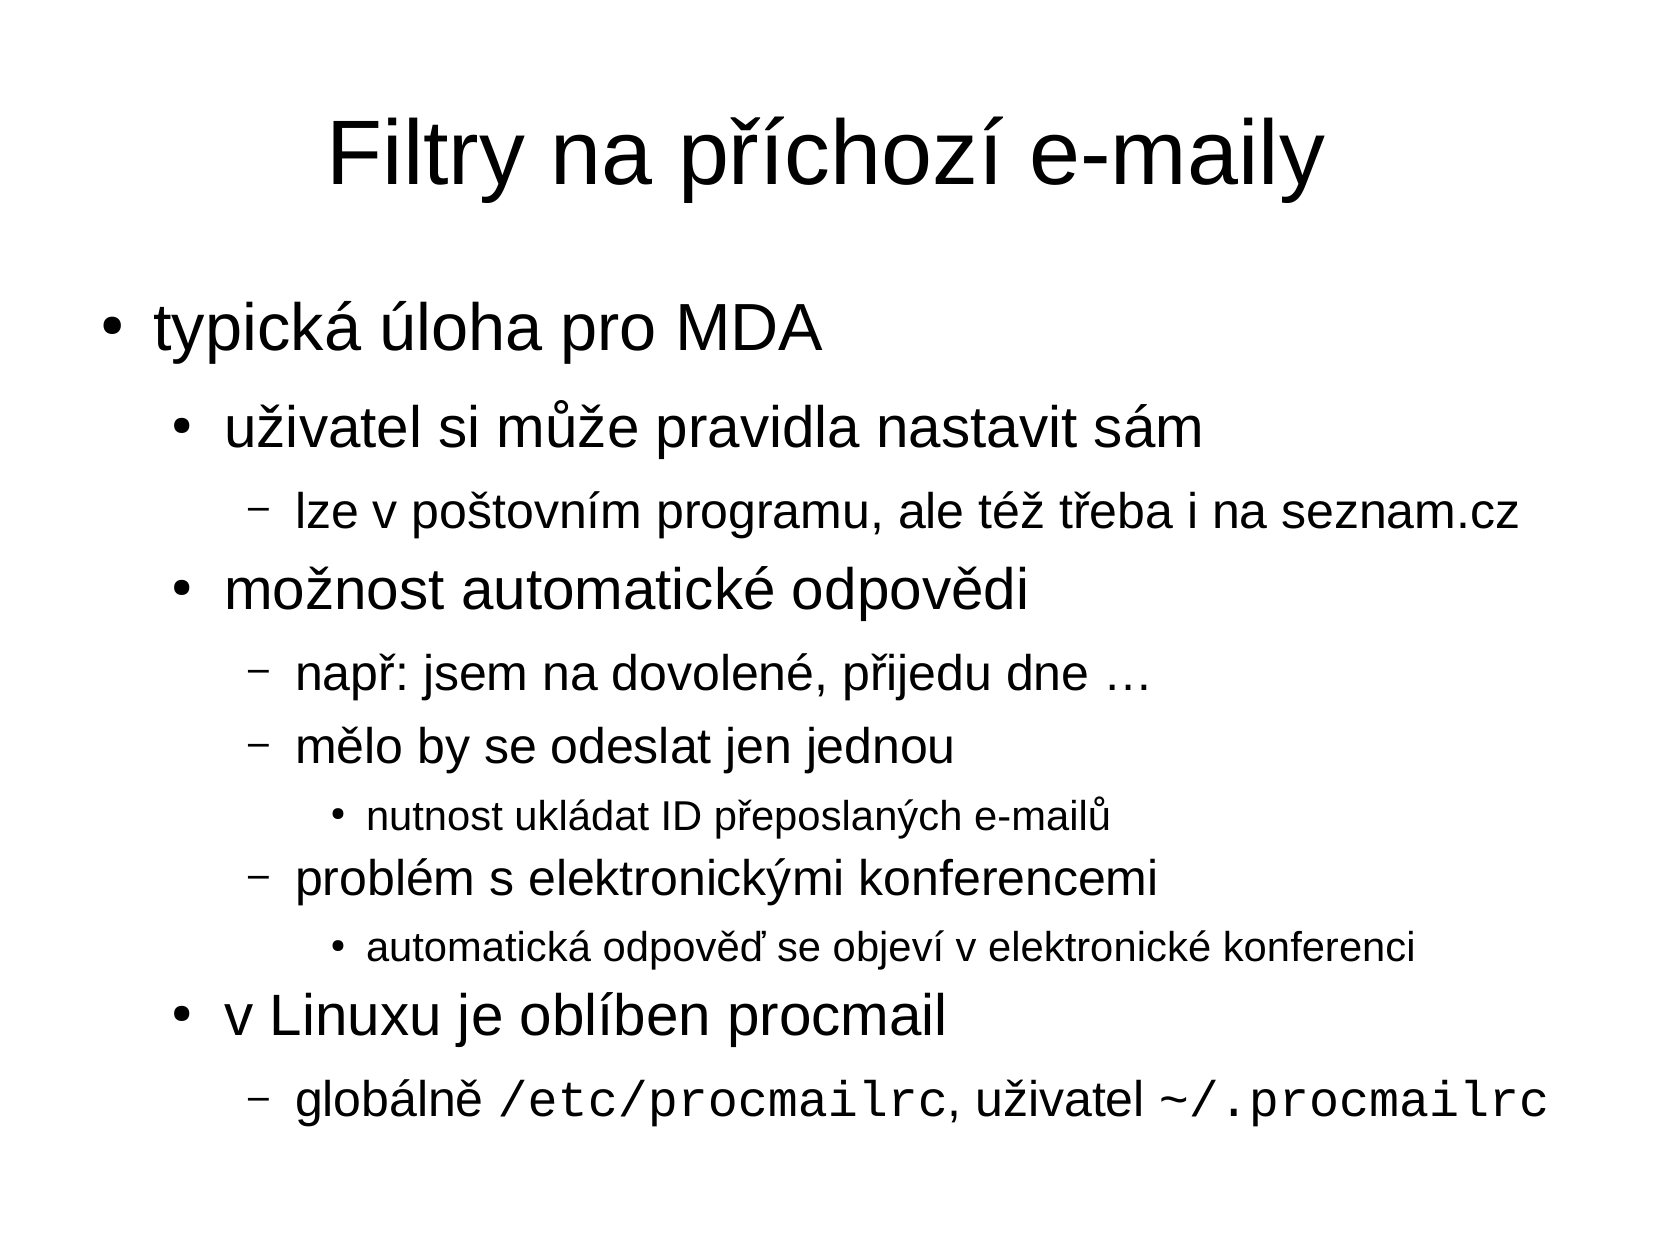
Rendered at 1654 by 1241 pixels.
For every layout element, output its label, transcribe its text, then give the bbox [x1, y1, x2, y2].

list typická úloha pro MDA uživatel si může pravidla nastavit sám lze v poštovním programu, ale též třeba i na seznam.cz možnost automatické odpovědi např: jsem na dovolené, přijedu dne … mělo by se odeslat jen jednou nutnost ukládat ID přeposlaných e-mailů problém s elektronickými konferencemi automatická odpověď se objeví v elektronické konferenci v Linuxu je oblíben procmail globálně /etc/procmailrc, uživatel ~/.procmailrc [82, 290, 1571, 1132]
title Filtry na příchozí e-maily [82, 49, 1571, 257]
